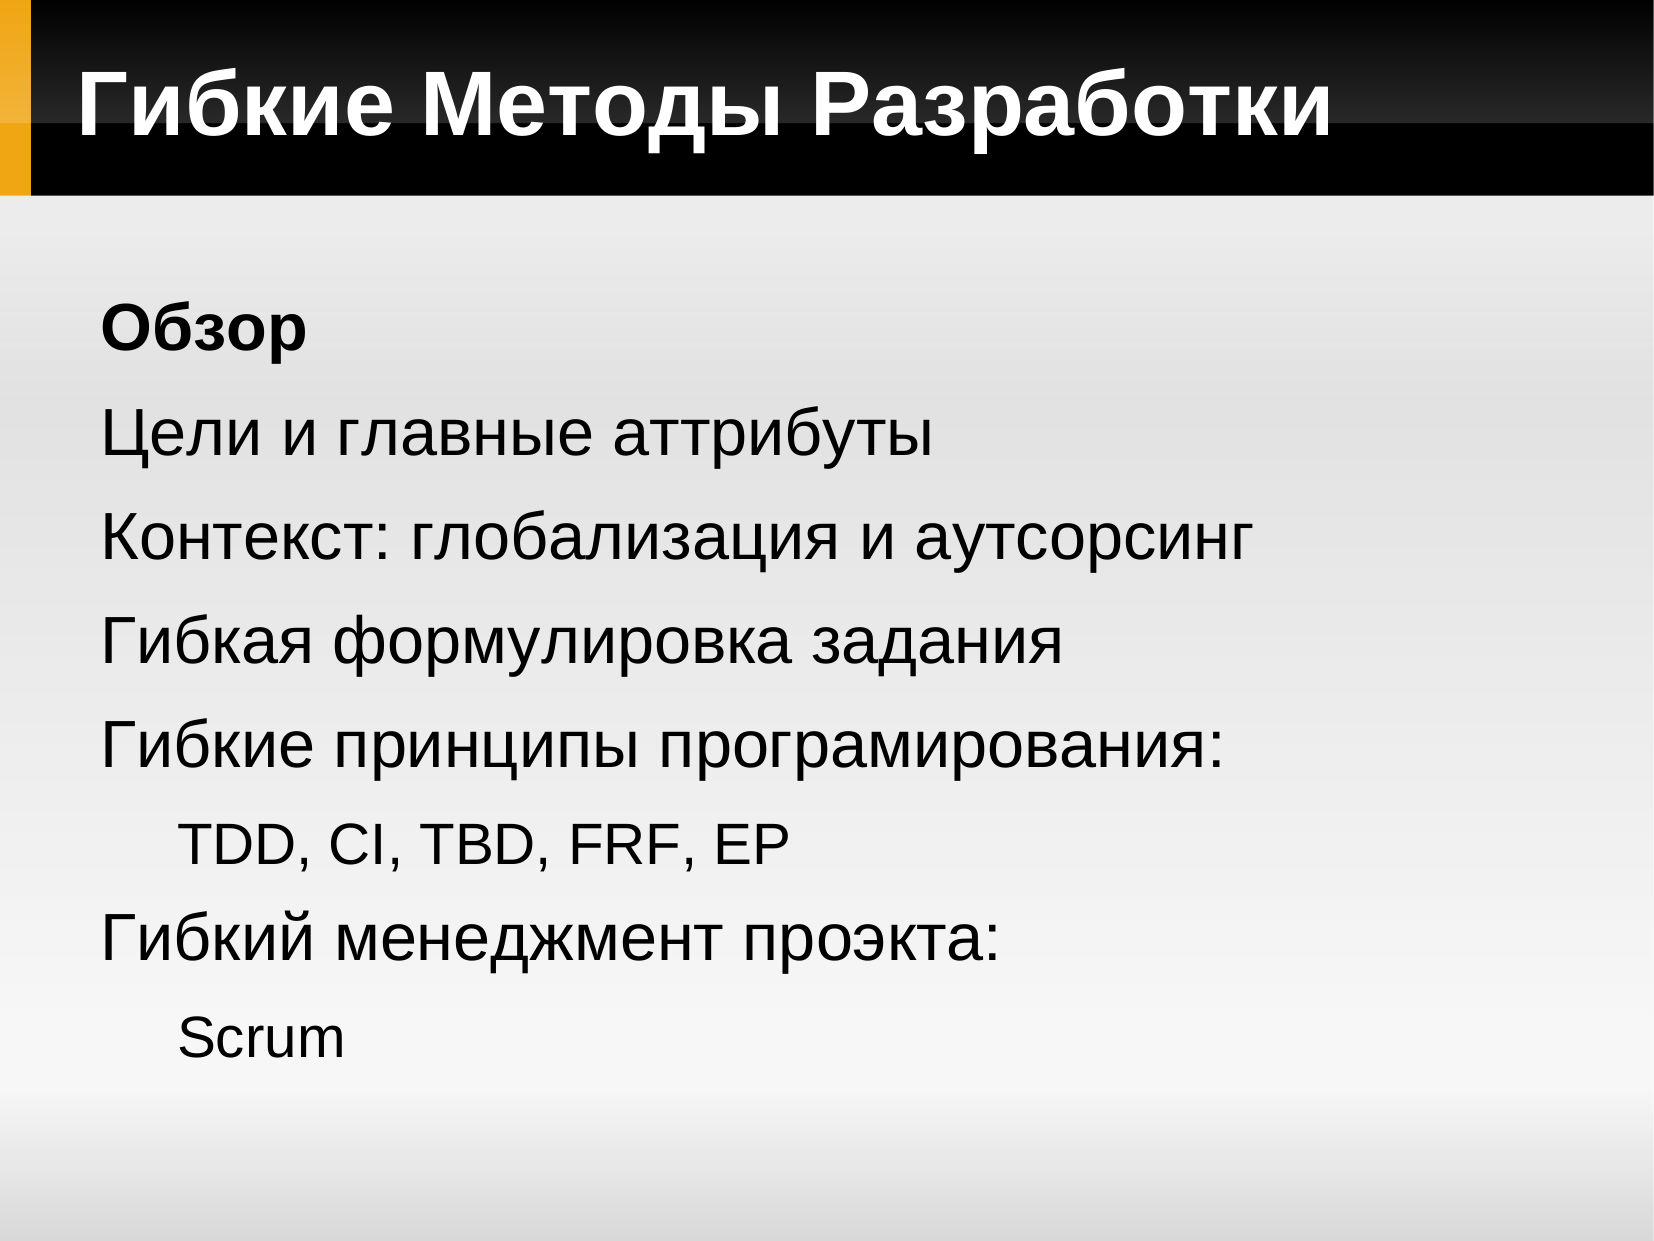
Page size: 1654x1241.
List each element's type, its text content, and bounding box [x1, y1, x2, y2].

title Гибкие Методы Разработки [76, 0, 1565, 208]
list Обзор Цели и главные аттрибуты Контекст: глобализация и аутсорсинг Гибкая формулировка задания Гибкие принципы програмирования: TDD, CI, TBD, FRF, EP Гибкий менеджмент проэкта: Scrum [82, 290, 1571, 1094]
picture [0, 0, 1654, 1241]
